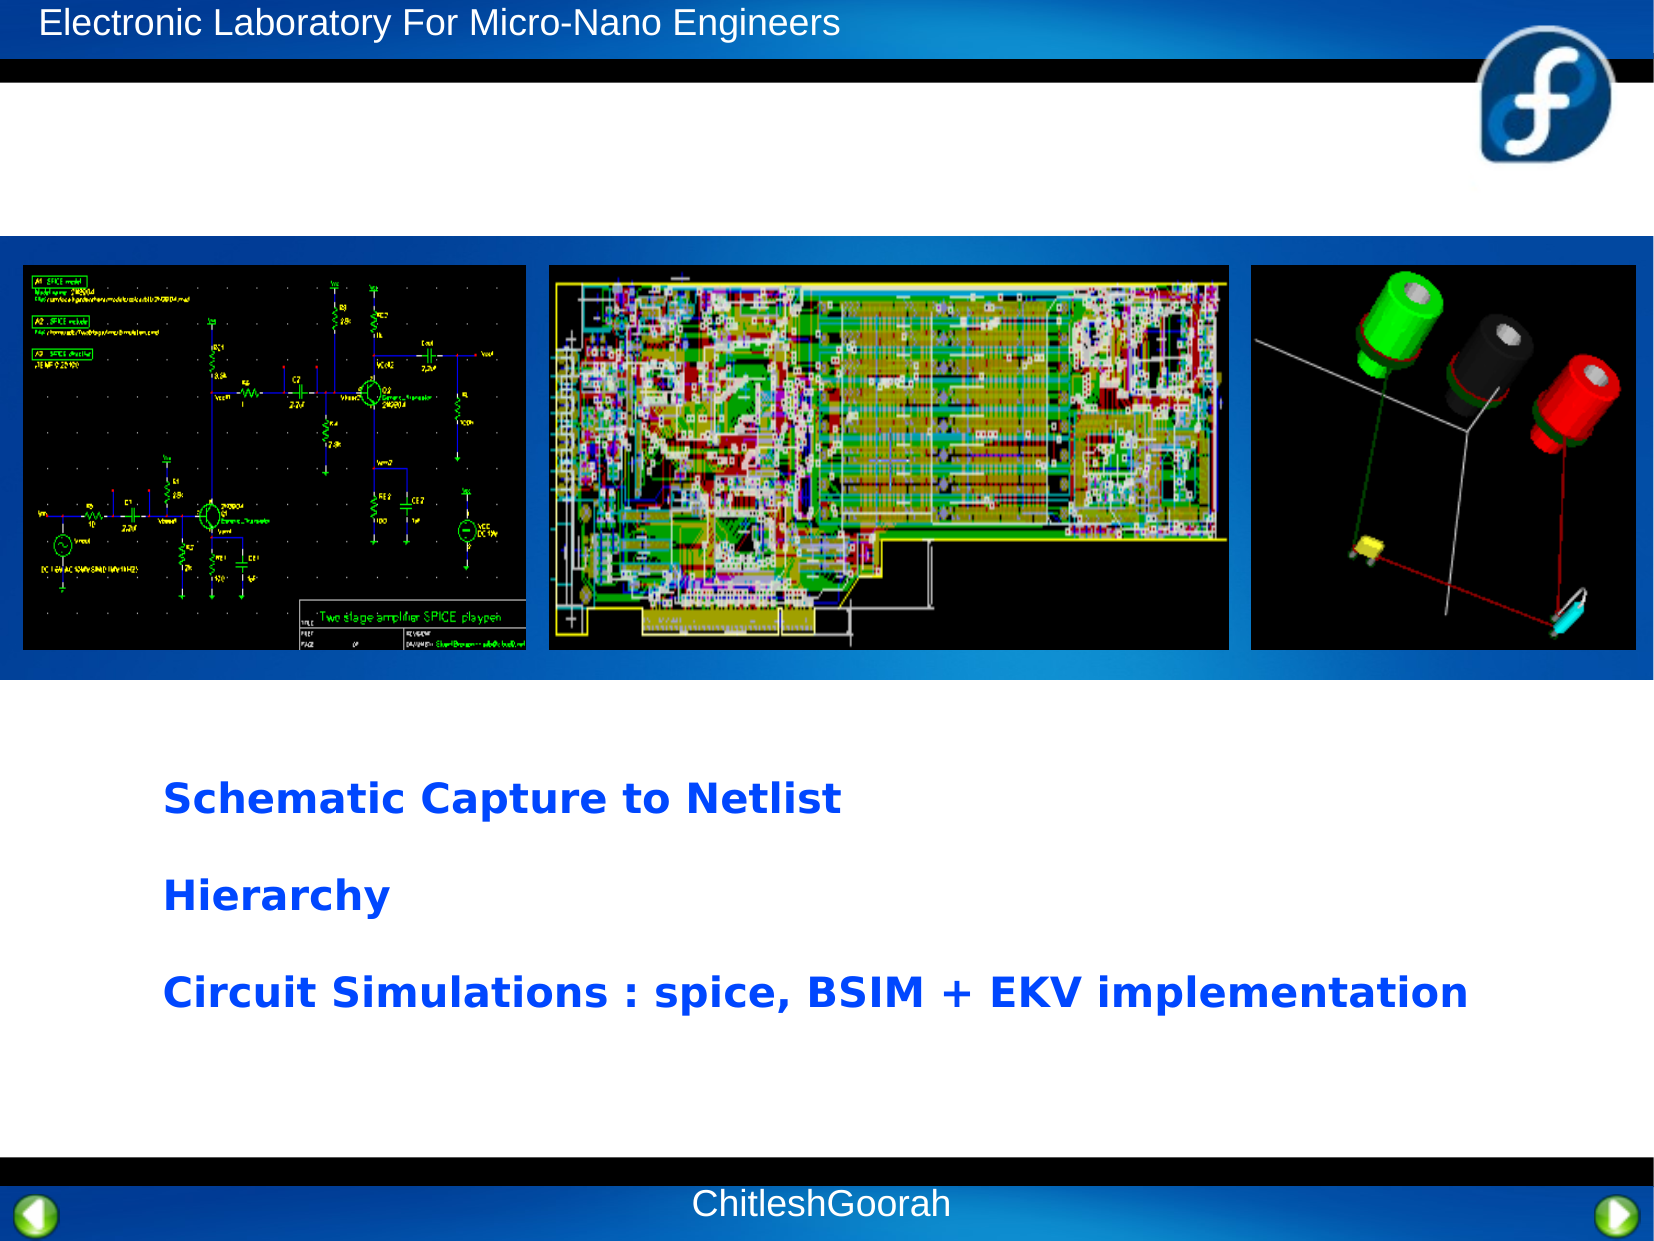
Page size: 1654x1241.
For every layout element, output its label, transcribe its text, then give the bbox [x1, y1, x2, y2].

text_box Schematic Capture to Netlist Hierarchy Circuit Simulations : spice, BSIM + EKV implementation [147, 767, 1486, 1025]
picture [0, 1186, 1654, 1241]
picture [0, 0, 1654, 680]
picture [936, 1198, 945, 1213]
picture [914, 1206, 924, 1210]
